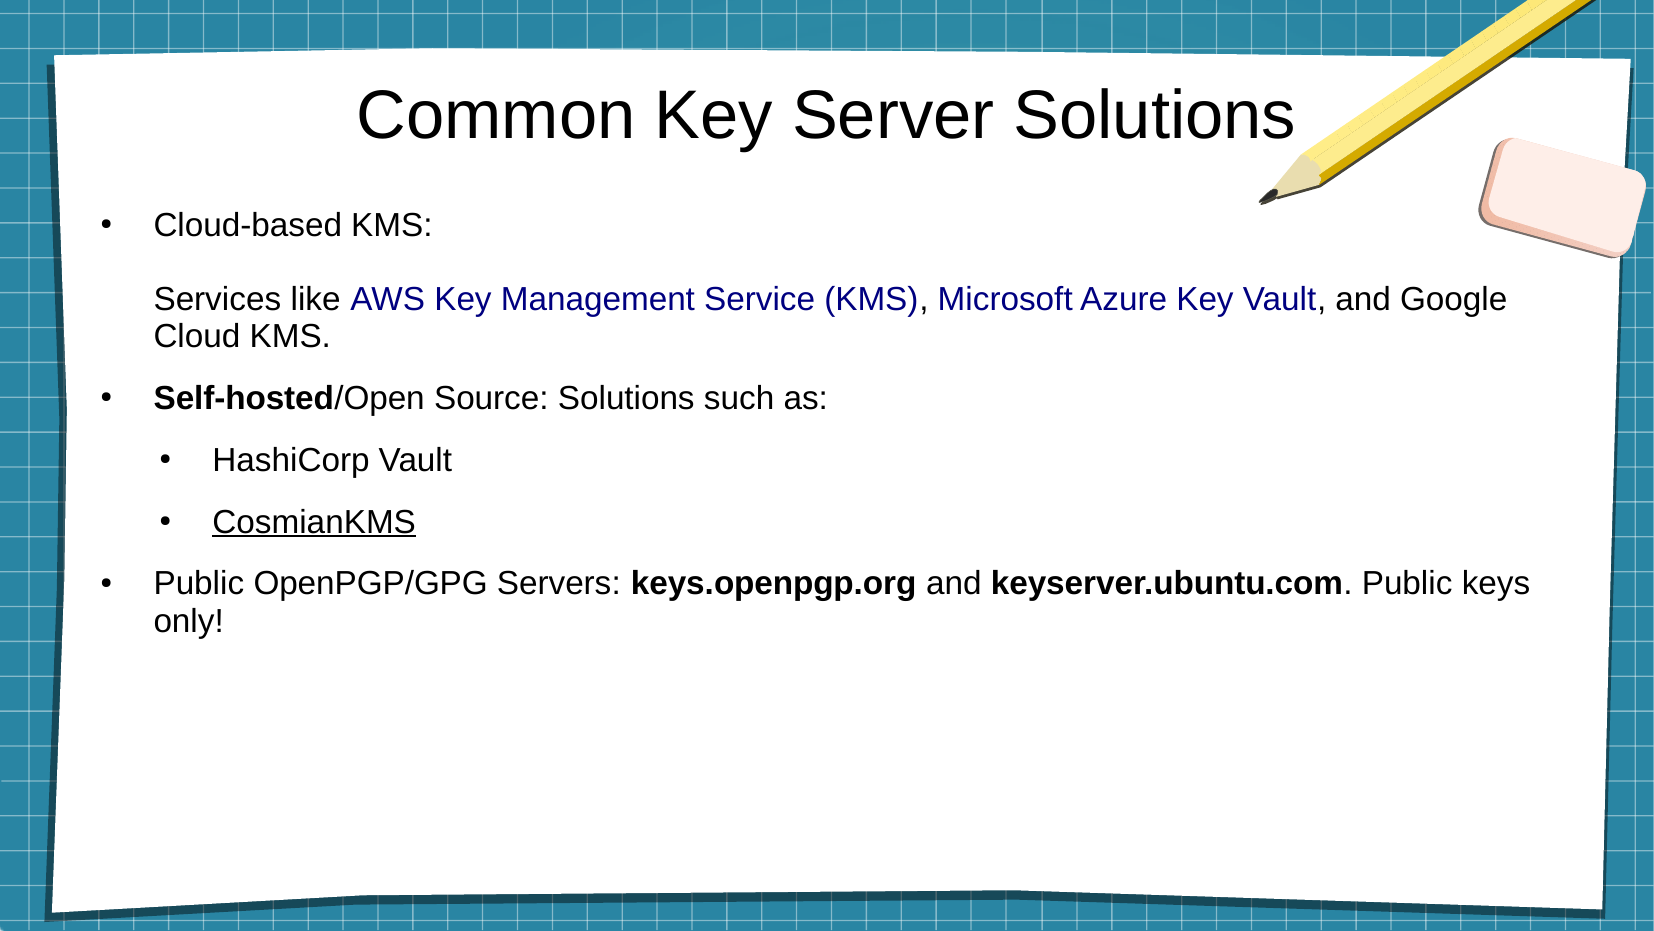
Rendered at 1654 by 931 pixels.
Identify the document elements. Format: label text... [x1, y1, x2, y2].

list Cloud-based KMS: Services like AWS Key Management Service (KMS), Microsoft Azure Key Vault, and Google Cloud KMS. Self-hosted/Open Source: Solutions such as: HashiCorp Vault CosmianKMS Public OpenPGP/GPG Servers: keys.openpgp.org and keyserver.ubuntu.com. Public keys only! [82, 206, 1571, 798]
title Common Key Server Solutions [82, 37, 1571, 193]
text_box [0, 0, 1489, 156]
